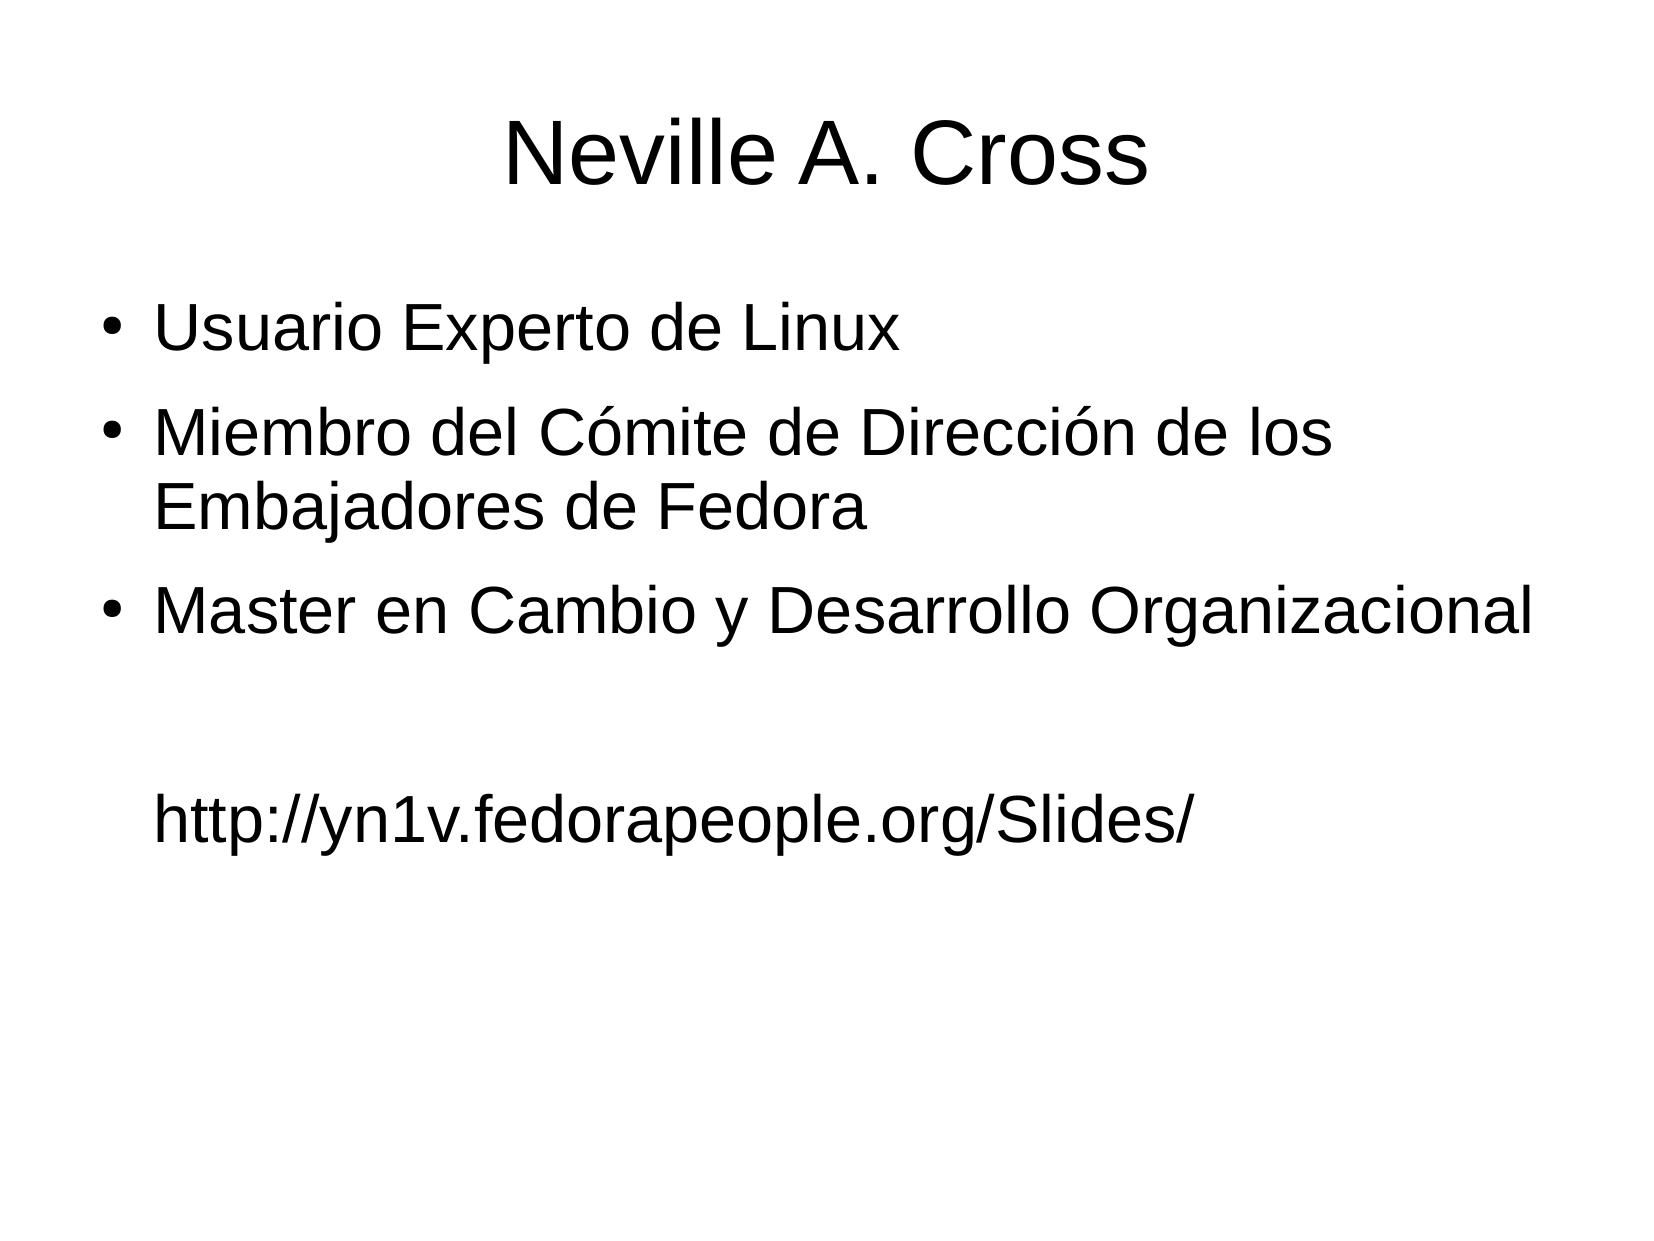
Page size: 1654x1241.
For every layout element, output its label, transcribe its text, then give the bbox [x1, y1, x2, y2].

title Neville A. Cross [82, 49, 1571, 257]
list Usuario Experto de Linux Miembro del Cómite de Dirección de los Embajadores de Fedora Master en Cambio y Desarrollo Organizacional http://yn1v.fedorapeople.org/Slides/ [82, 290, 1571, 1109]
